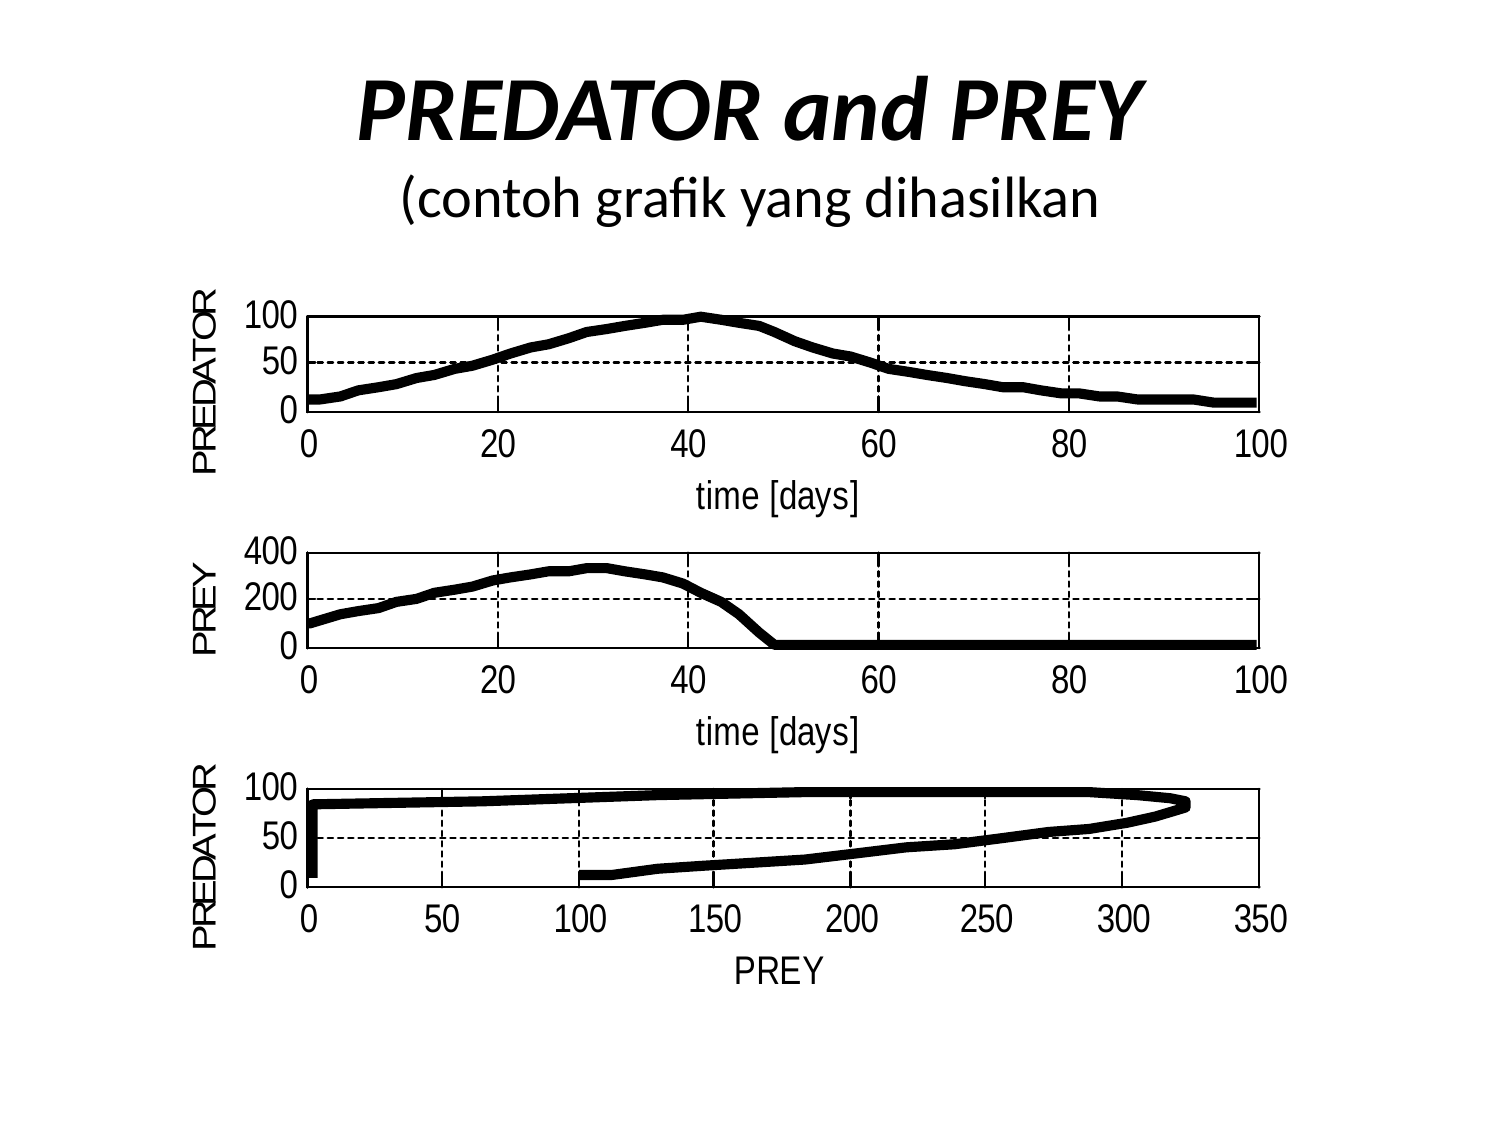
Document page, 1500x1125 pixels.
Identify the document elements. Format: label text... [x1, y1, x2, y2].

title PREDATOR and PREY (contoh grafik yang dihasilkan [75, 45, 1425, 233]
picture [147, 255, 1376, 1047]
